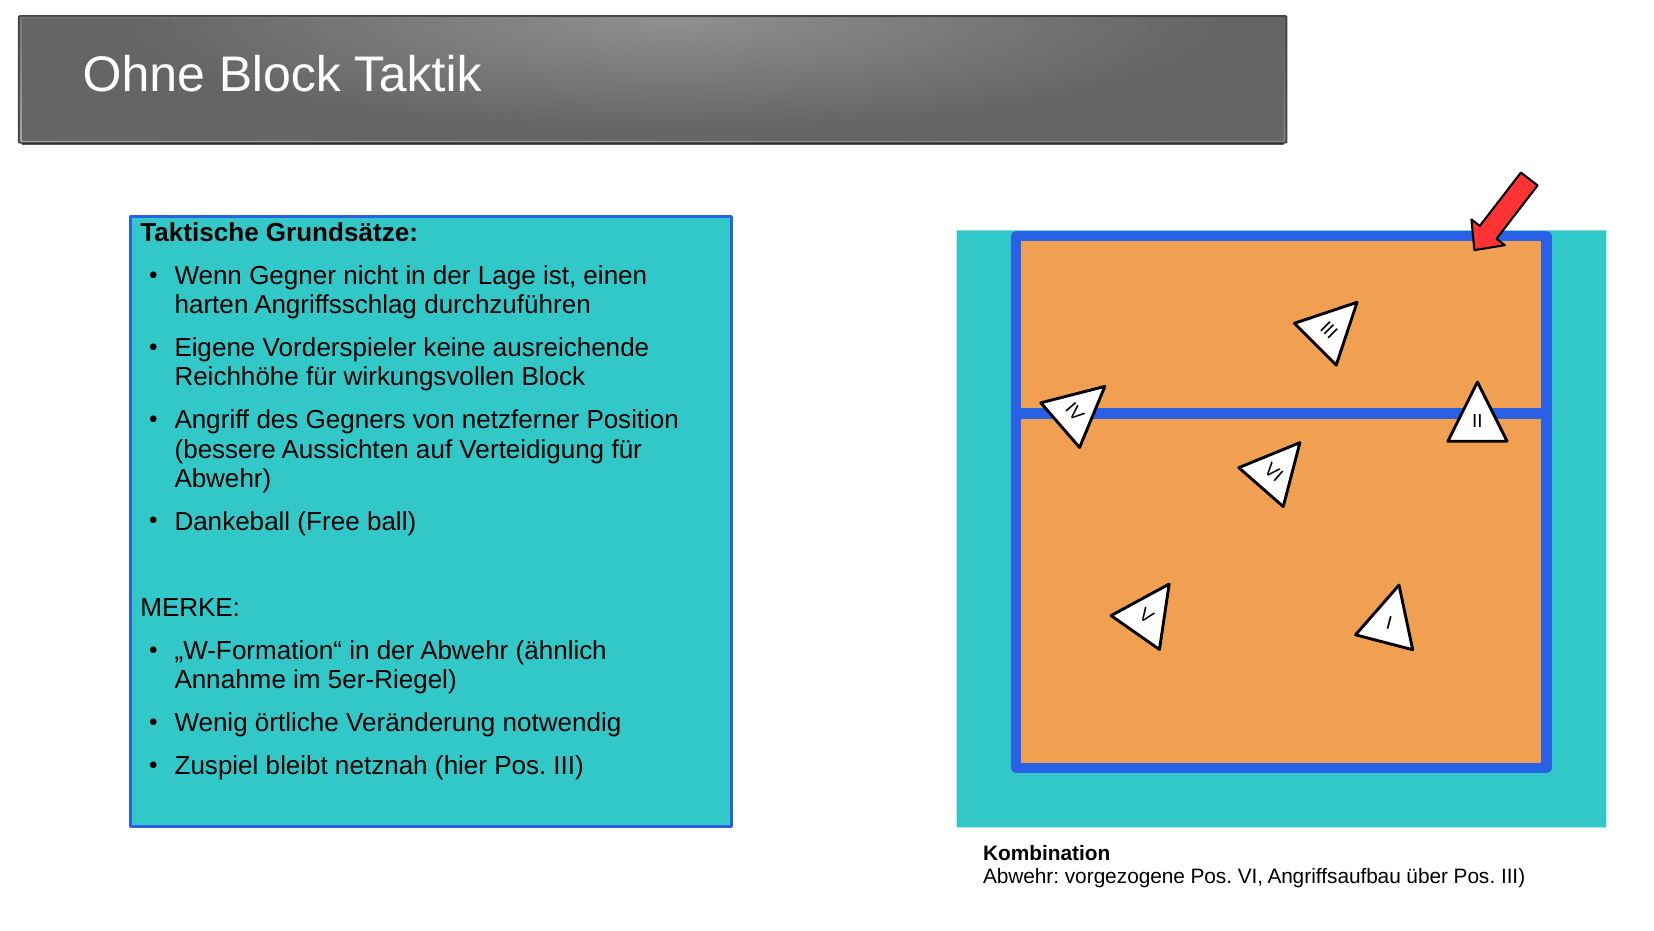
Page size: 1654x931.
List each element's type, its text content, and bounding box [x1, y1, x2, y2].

text_box IV [1040, 386, 1105, 448]
text_box Kombination Abwehr: vorgezogene Pos. VI, Angriffsaufbau über Pos. III) [968, 833, 1607, 919]
list Taktische Grundsätze: Wenn Gegner nicht in der Lage ist, einen harten Angriffsschlag durchzuführen Eigene Vorderspieler keine ausreichende Reichhöhe für wirkungsvollen Block Angriff des Gegners von netzferner Position (bessere Aussichten auf Verteidigung für Abwehr) Dankeball (Free ball) MERKE: „W-Formation“ in der Abwehr (ähnlich Annahme im 5er-Riegel) Wenig örtliche Veränderung notwendig Zuspiel bleibt netznah (hier Pos. III) f [130, 216, 732, 827]
text_box III [1294, 302, 1358, 366]
text_box [1471, 172, 1538, 251]
text_box V [1111, 584, 1170, 650]
text_box I [1355, 585, 1413, 650]
text_box II [1447, 382, 1508, 442]
text_box VI [1238, 442, 1300, 507]
title Ohne Block Taktik [82, 29, 1235, 119]
